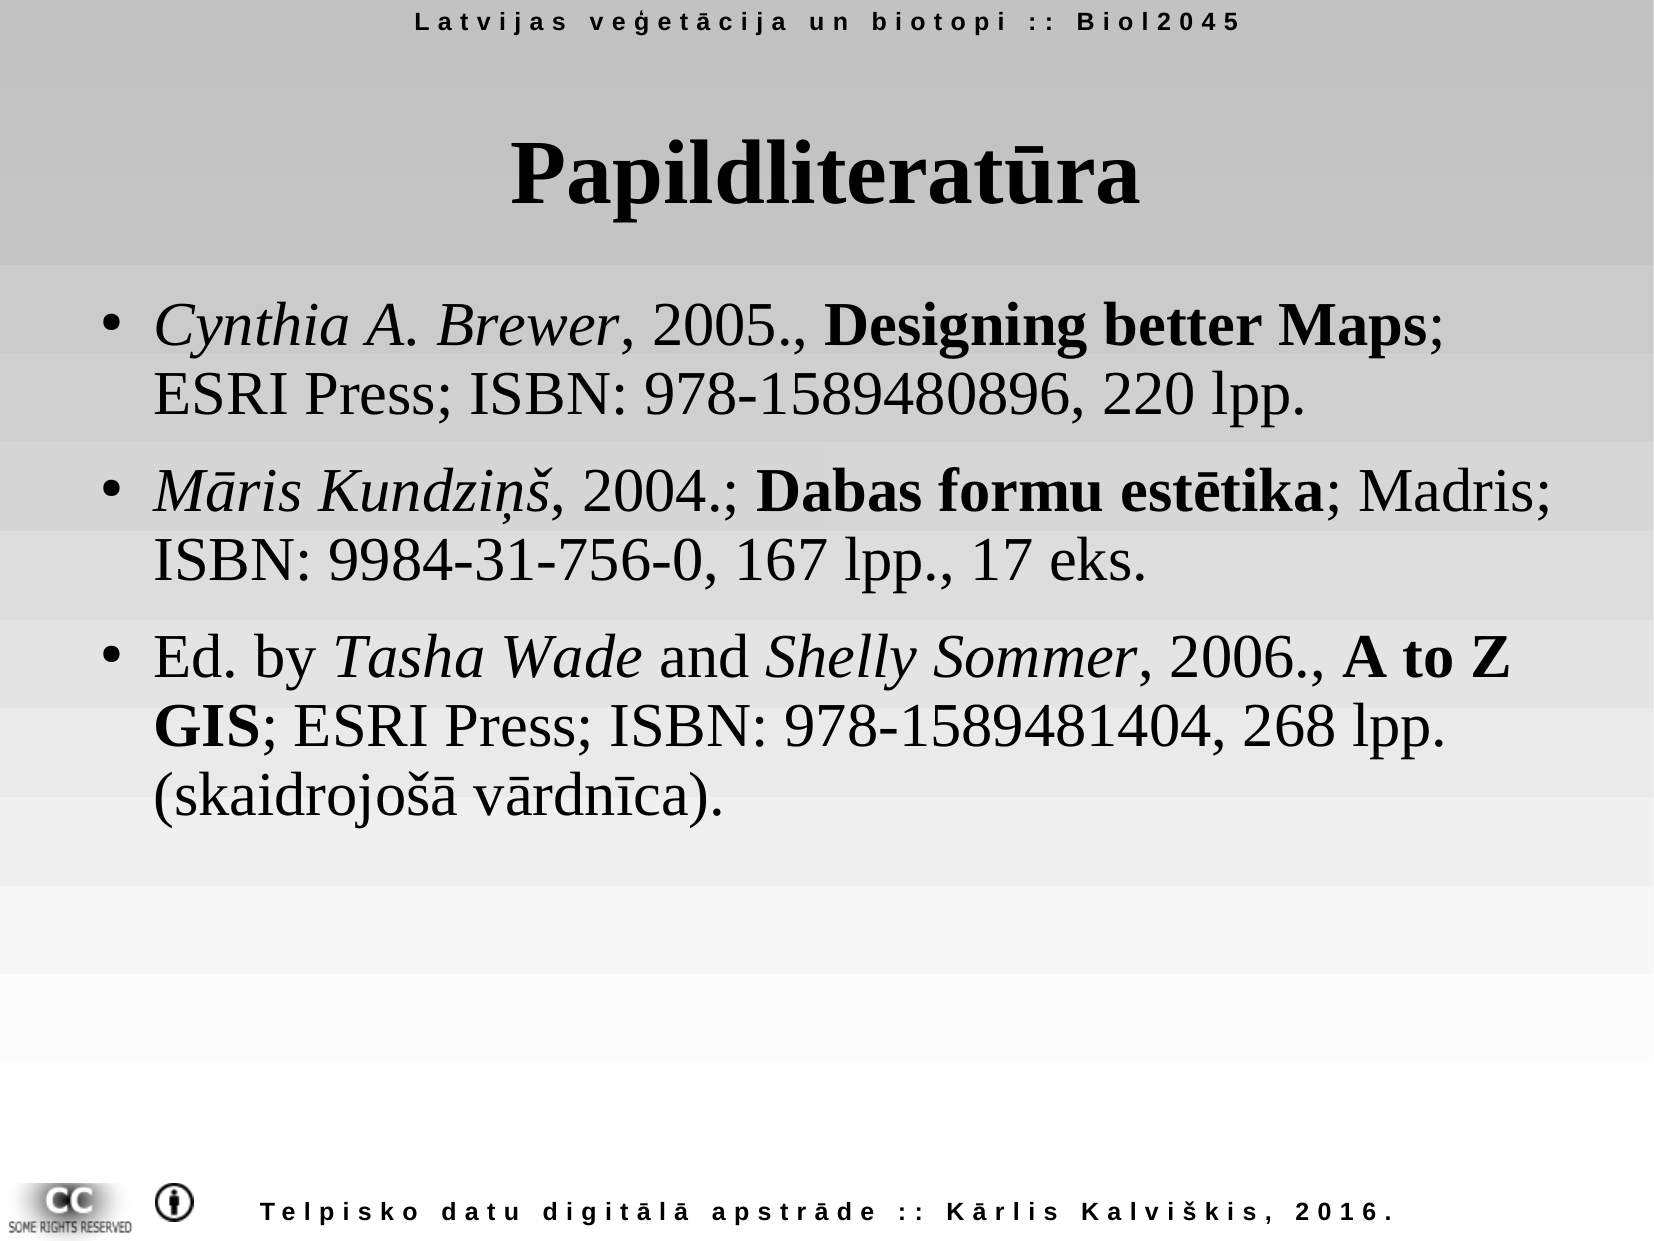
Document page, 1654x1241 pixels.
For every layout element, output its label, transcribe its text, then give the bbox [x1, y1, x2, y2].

picture [0, 0, 1654, 1241]
list Cynthia A. Brewer, 2005., Designing better Maps; ESRI Press; ISBN: 978-1589480896, 220 lpp. Māris Kundziņš, 2004.; Dabas formu estētika; Madris; ISBN: 9984-31-756-0, 167 lpp., 17 eks. Ed. by Tasha Wade and Shelly Sommer, 2006., A to Z GIS; ESRI Press; ISBN: 978‑1589481404, 268 lpp. (skaidrojošā vārdnīca). [82, 289, 1571, 1113]
title Papildliteratūra [29, 49, 1625, 296]
